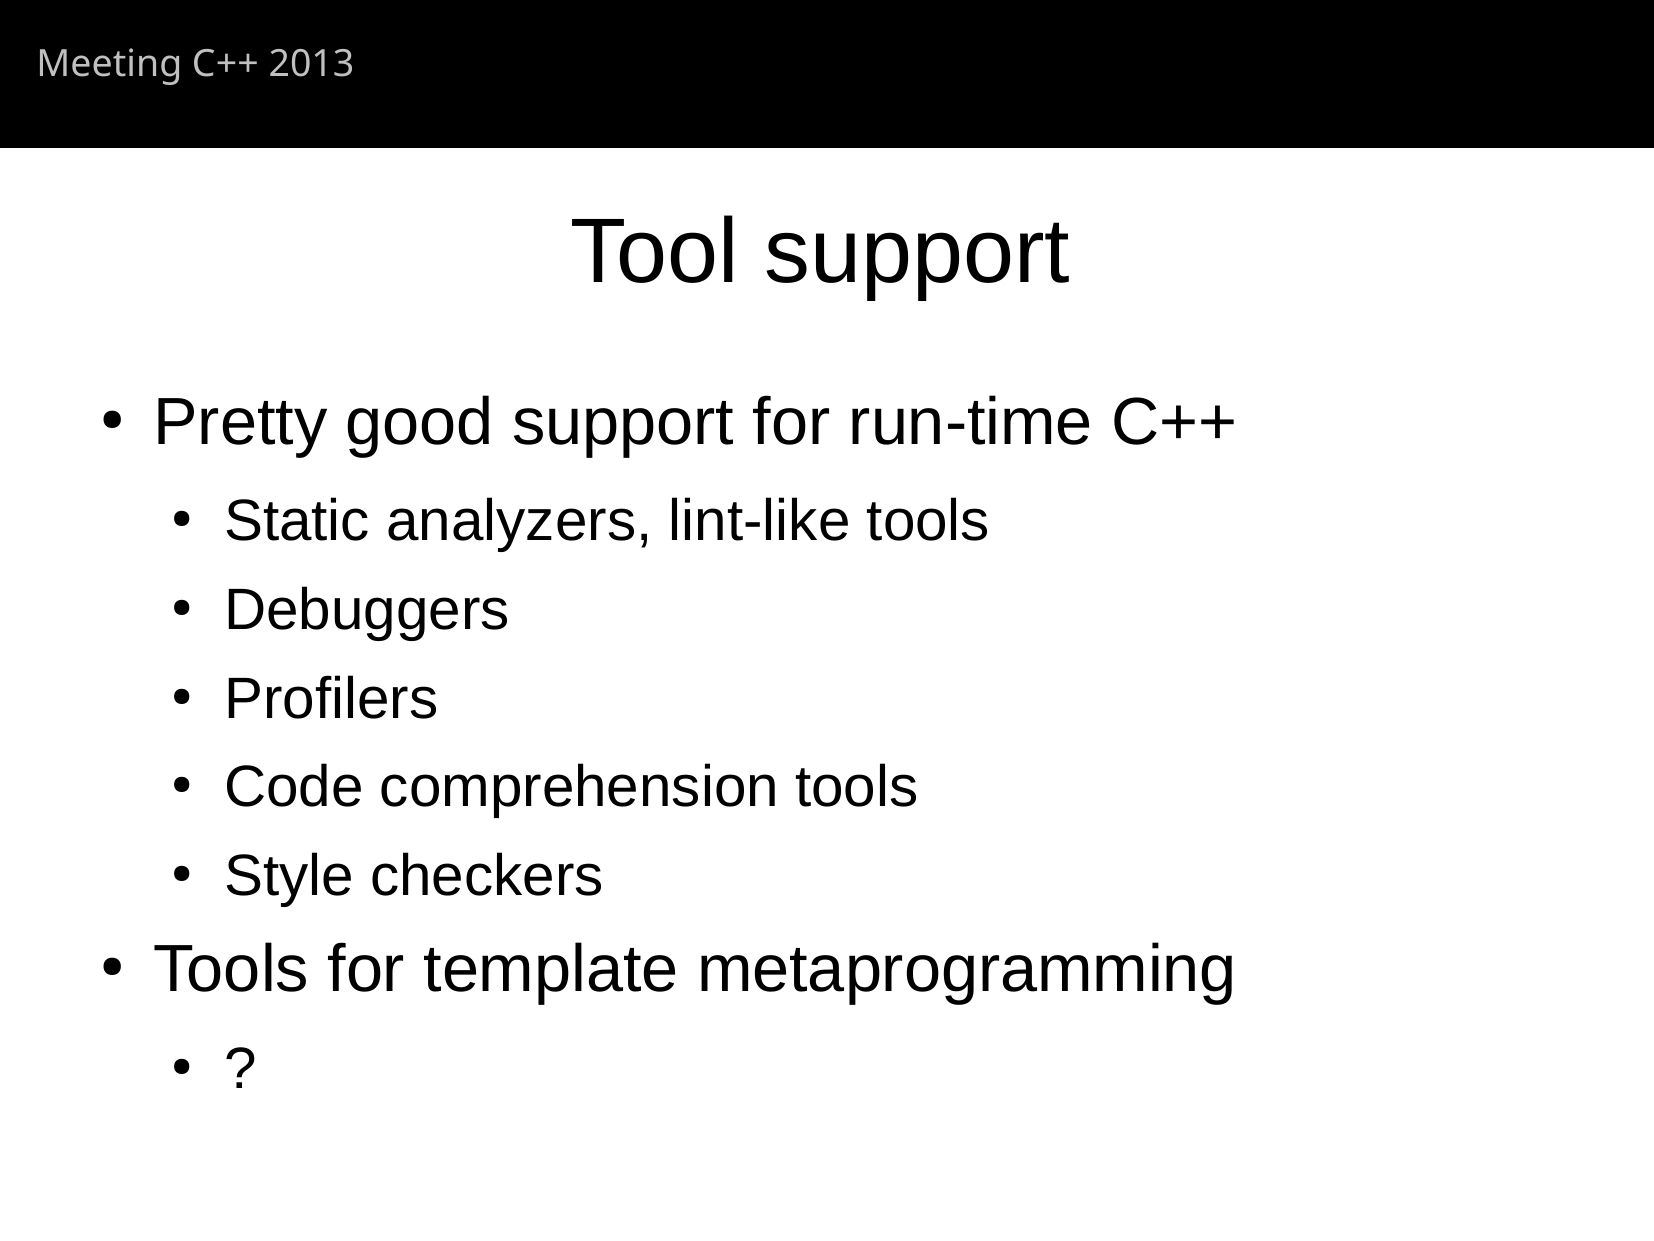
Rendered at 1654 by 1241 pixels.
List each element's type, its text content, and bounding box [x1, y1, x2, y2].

title Tool support [76, 147, 1565, 355]
list Pretty good support for run-time C++ Static analyzers, lint-like tools Debuggers Profilers Code comprehension tools Style checkers Tools for template metaprogramming ? [82, 383, 1571, 1104]
